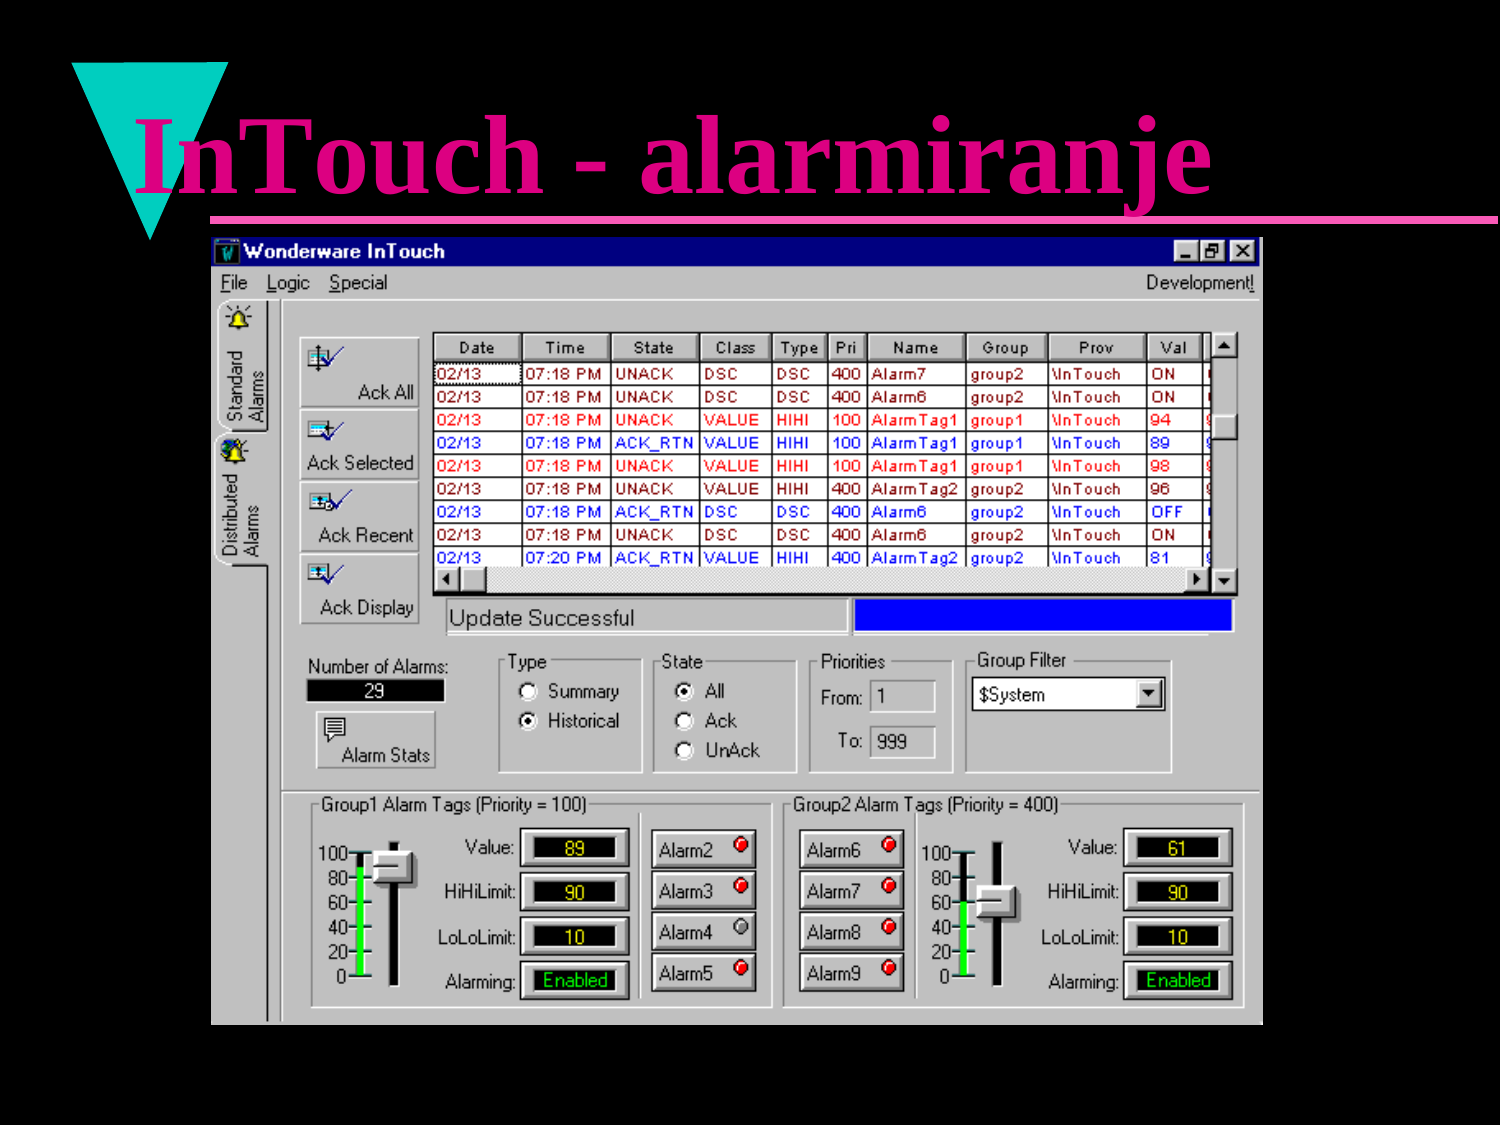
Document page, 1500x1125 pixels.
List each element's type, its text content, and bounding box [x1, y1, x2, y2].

picture [211, 237, 1263, 1026]
title InTouch - alarmiranje [117, 63, 1500, 251]
